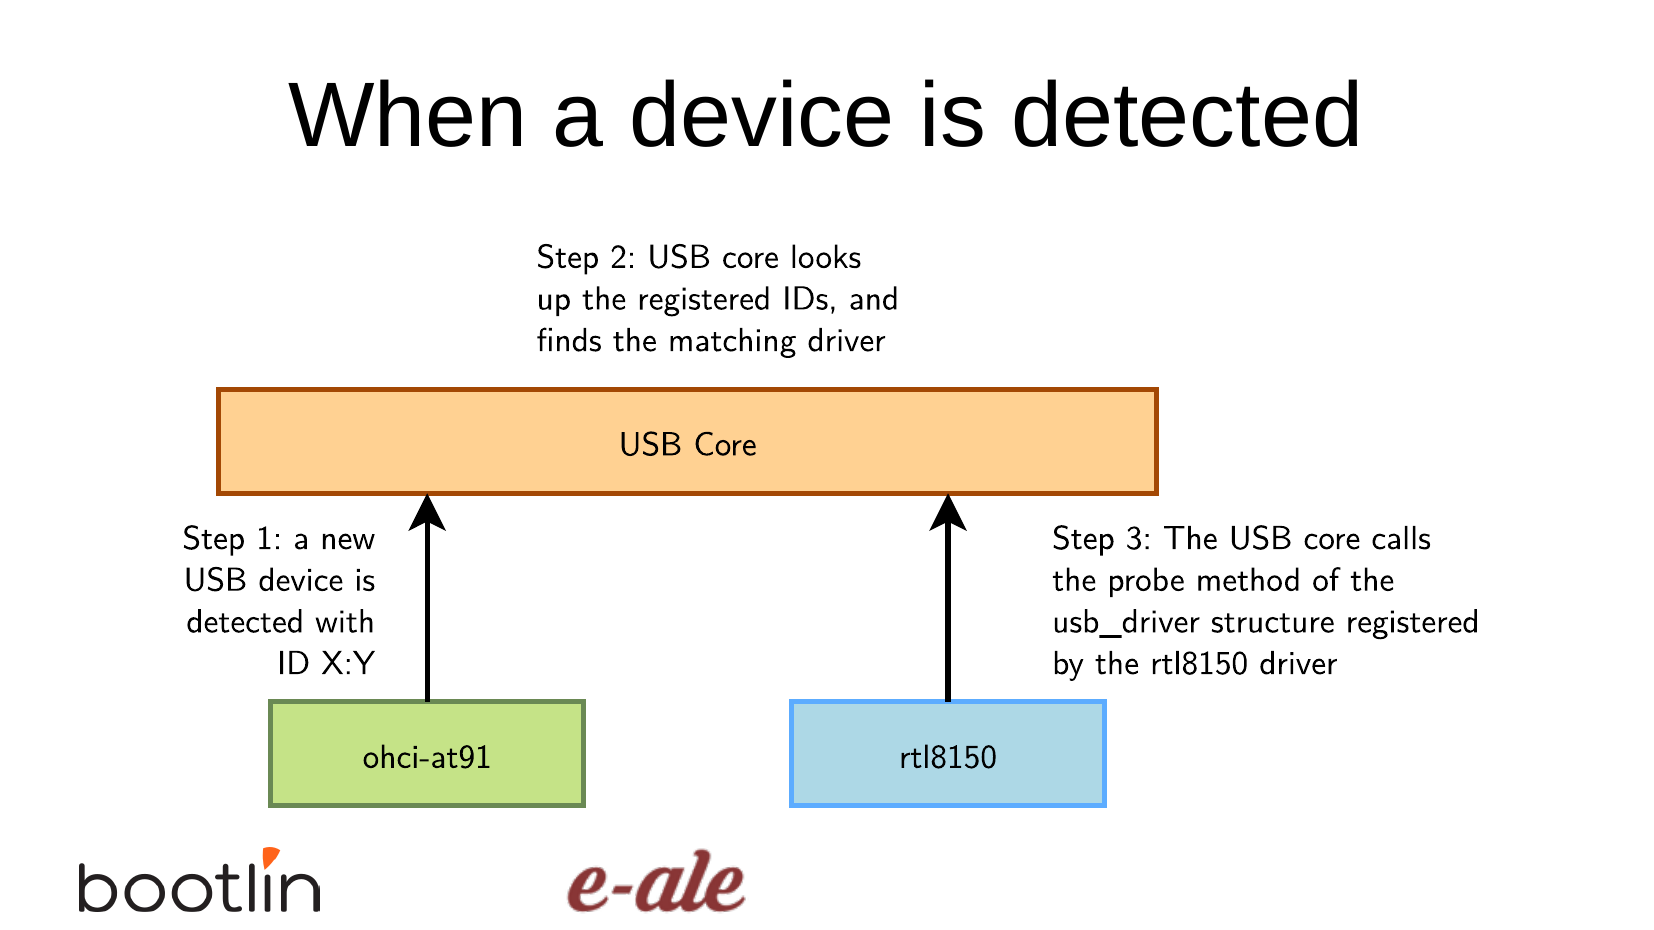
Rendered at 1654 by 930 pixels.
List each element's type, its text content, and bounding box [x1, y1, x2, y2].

picture [79, 847, 320, 912]
picture [565, 847, 749, 915]
title When a device is detected [82, 37, 1571, 193]
text_box [180, 226, 1483, 811]
